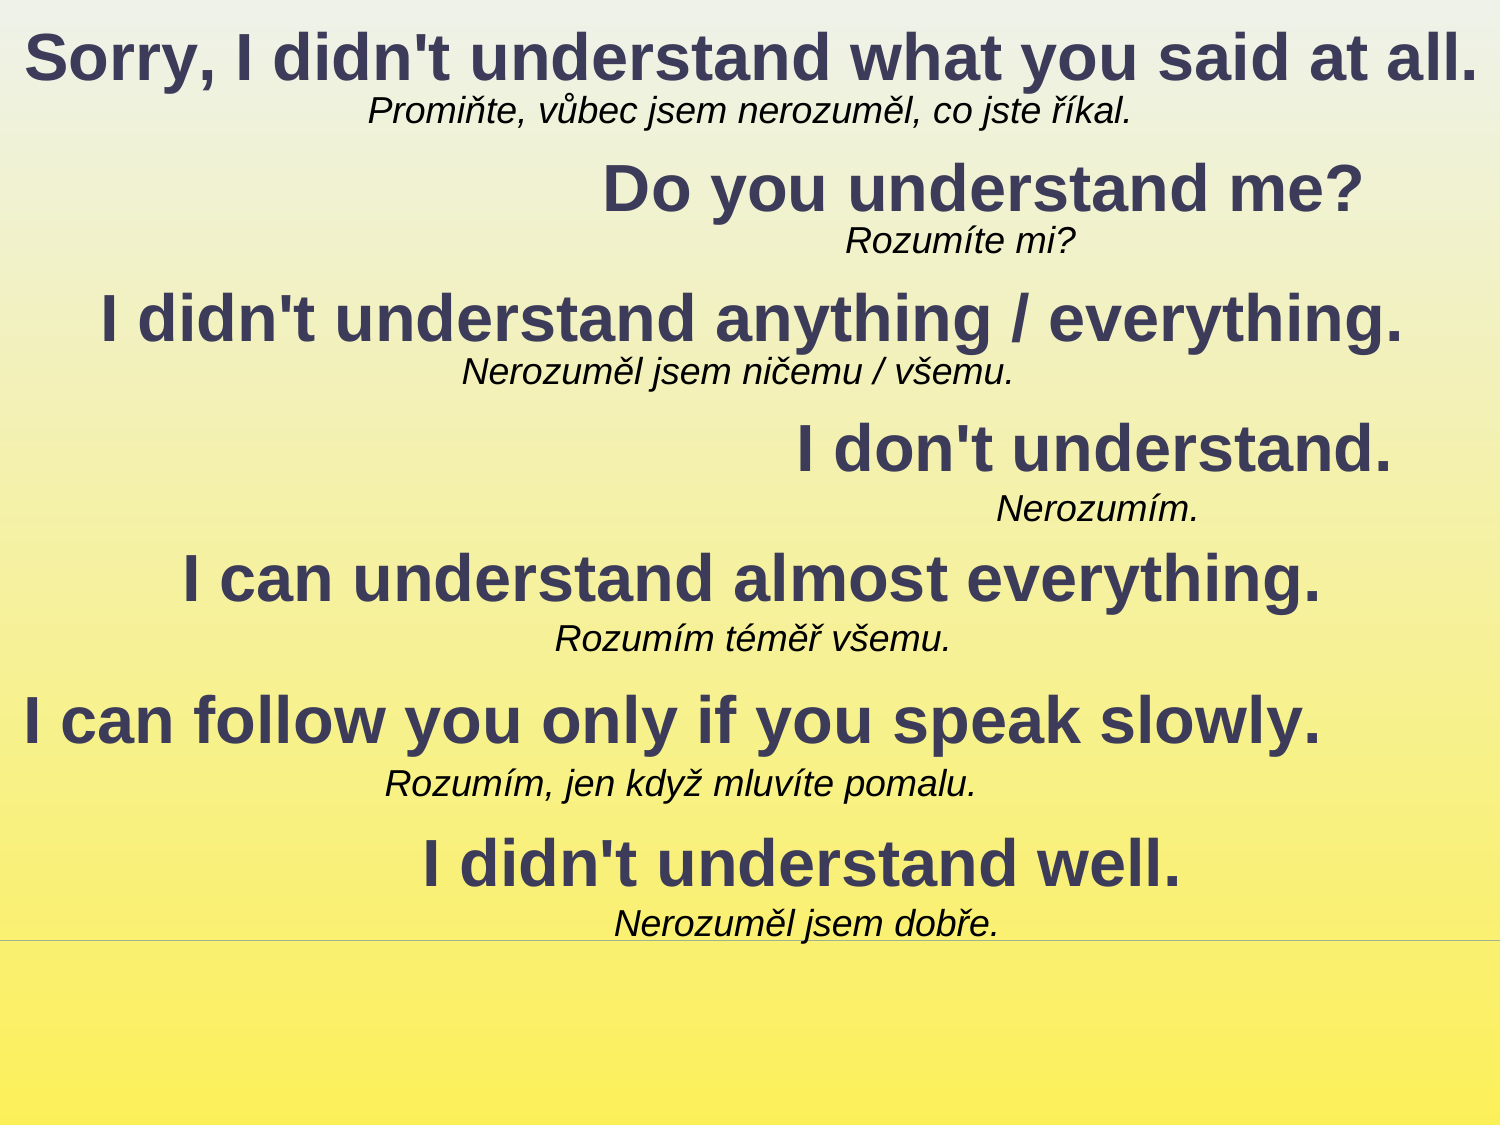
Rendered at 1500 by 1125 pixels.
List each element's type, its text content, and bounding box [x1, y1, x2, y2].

text_box Promiňte, vůbec jsem nerozuměl, co jste říkal. [352, 78, 1149, 139]
text_box I can understand almost everything. [5, 527, 1500, 623]
text_box Nerozumím. [981, 476, 1216, 538]
text_box Nerozuměl jsem dobře. [598, 891, 1016, 953]
text_box Rozumíte mi? [830, 207, 1091, 269]
text_box Rozumím téměř všemu. [539, 606, 968, 667]
text_box I didn't understand well. [407, 811, 1198, 908]
text_box Do you understand me? [588, 137, 1381, 233]
text_box I don't understand. [781, 397, 1409, 493]
text_box I didn't understand anything / everything. [5, 267, 1500, 363]
text_box I can follow you only if you speak slowly. [8, 668, 1339, 765]
text_box Sorry, I didn't understand what you said at all. [5, 5, 1500, 102]
text_box Nerozuměl jsem ničemu / všemu. [446, 339, 1031, 400]
text_box Rozumím, jen když mluvíte pomalu. [369, 751, 993, 812]
